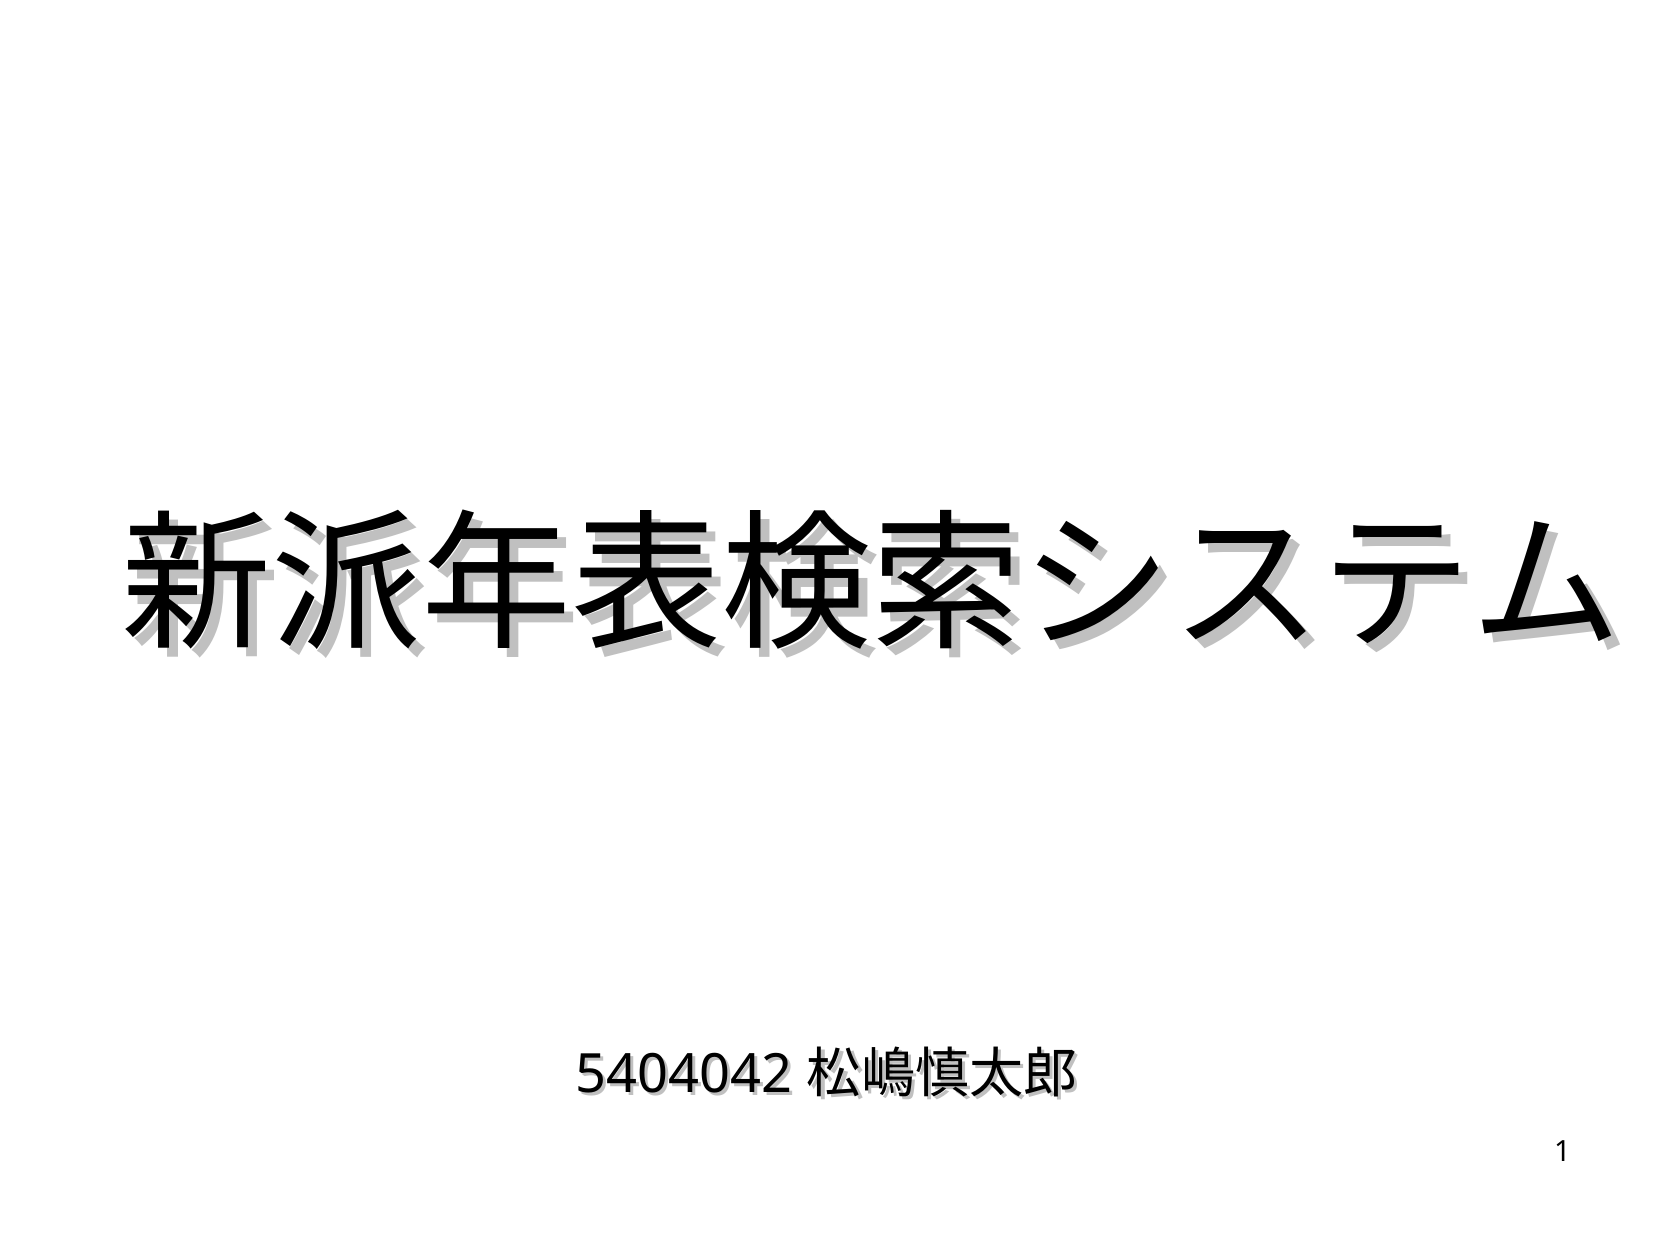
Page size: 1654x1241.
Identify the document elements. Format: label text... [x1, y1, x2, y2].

text_box 5404042 松嶋慎太郎 [561, 1021, 1113, 1097]
text_box 新派年表検索システム [107, 454, 1574, 635]
